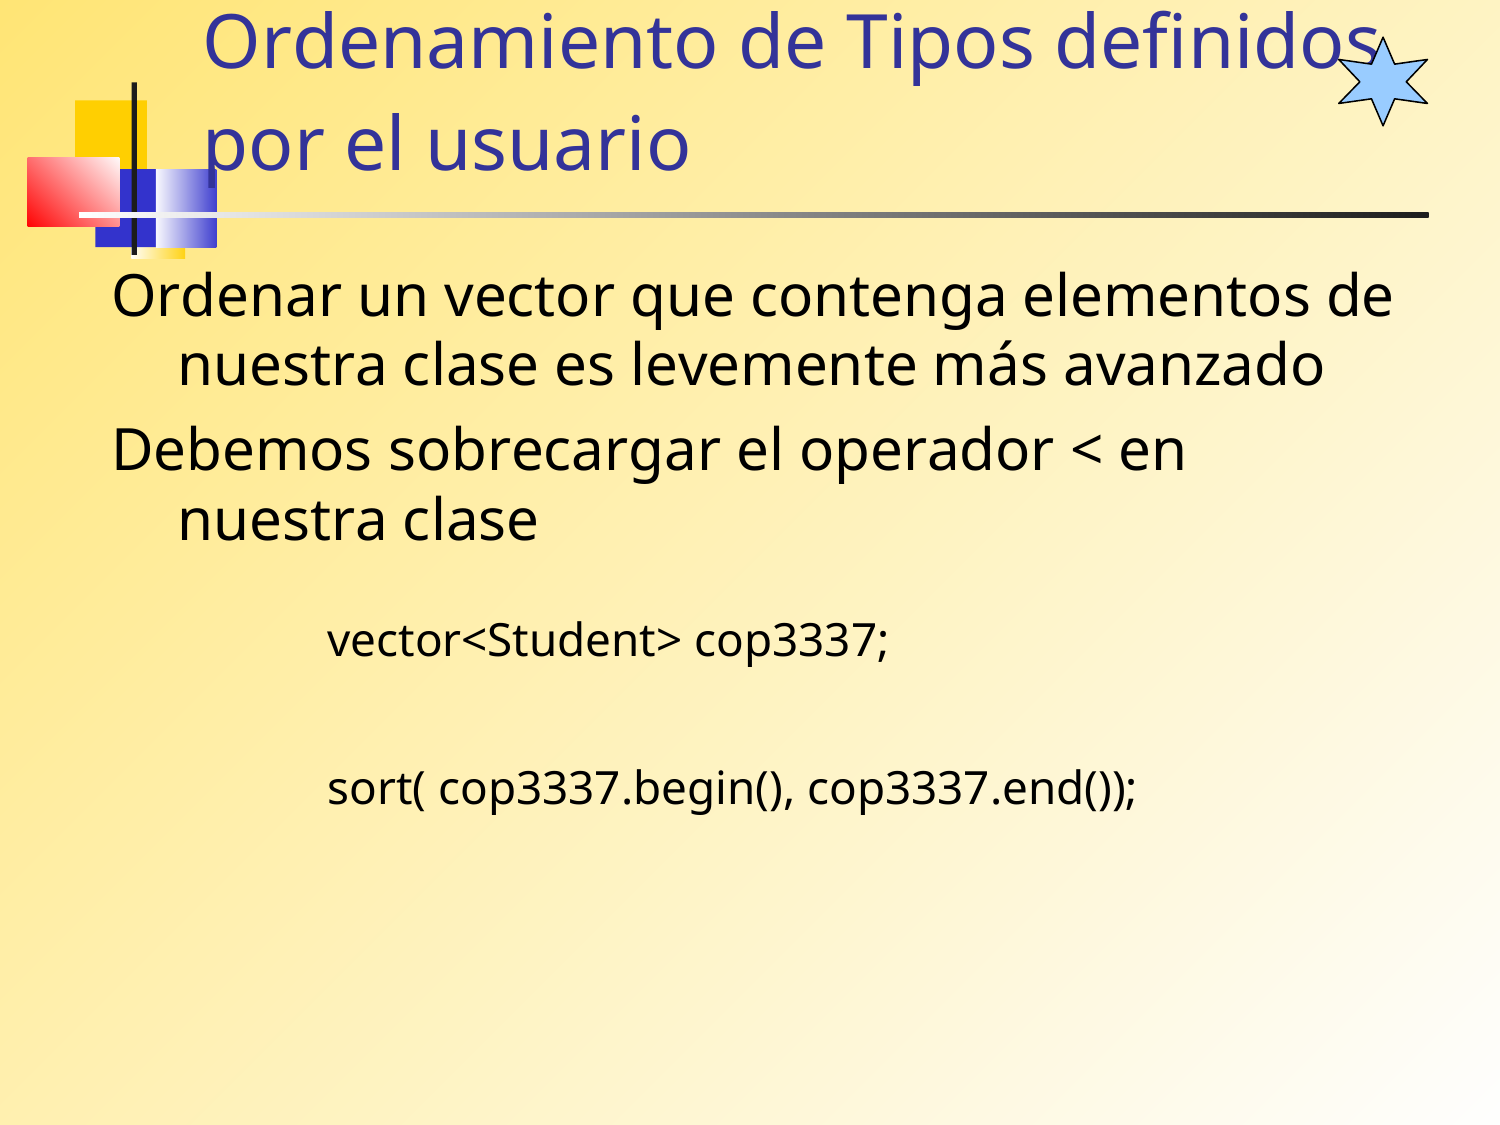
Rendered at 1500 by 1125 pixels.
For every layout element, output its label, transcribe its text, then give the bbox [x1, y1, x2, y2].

list vector<Student> cop3337; sort( cop3337.begin(), cop3337.end()); [312, 599, 1463, 1013]
text_box [1338, 37, 1428, 126]
title Ordenamiento de Tipos definidos por el usuario [187, 4, 1466, 200]
text_box Ordenar un vector que contenga elementos de nuestra clase es levemente más avanzado Debemos sobrecargar el operador < en nuestra clase [87, 249, 1413, 560]
